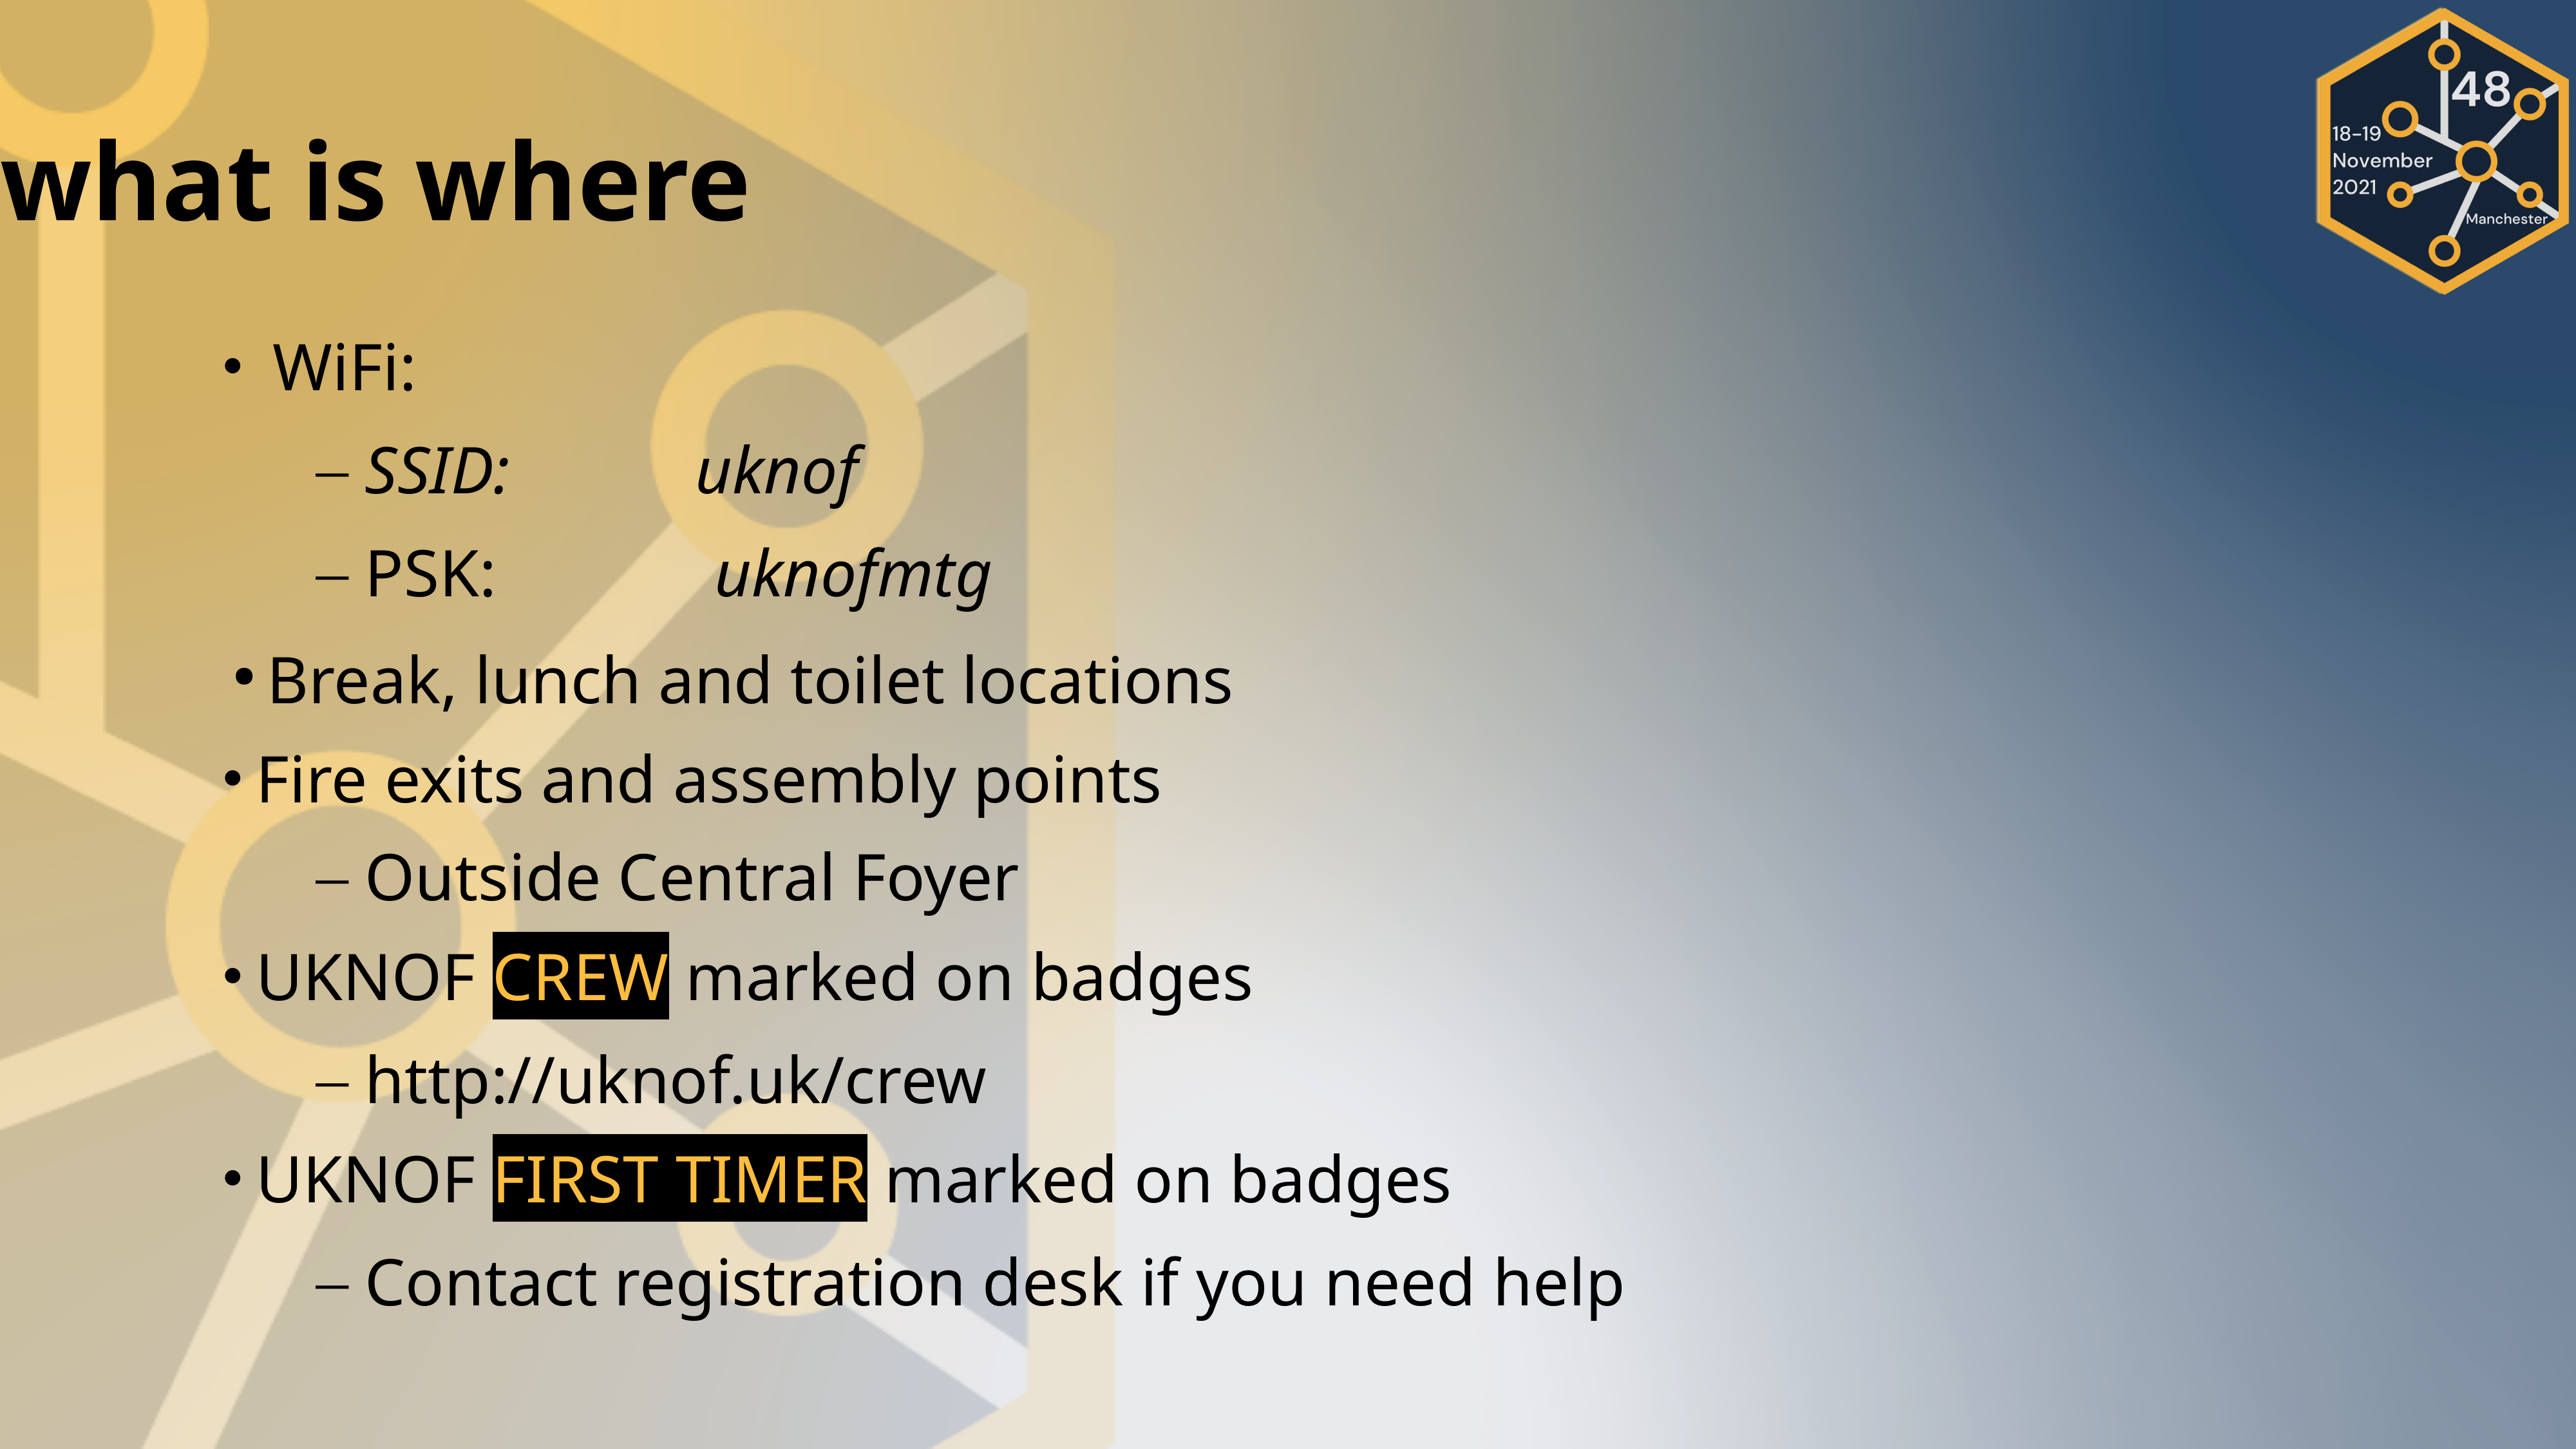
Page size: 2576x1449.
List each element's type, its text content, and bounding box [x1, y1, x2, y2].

list WiFi: SSID: uknof PSK: uknofmtg Break, lunch and toilet locations Fire exits and assembly points Outside Central Foyer UKNOF CREW marked on badges http://uknof.uk/crew UKNOF FIRST TIMER marked on badges Contact registration desk if you need help [183, 321, 2386, 1173]
picture [0, 0, 2576, 1449]
title what is where [0, 57, 1624, 300]
